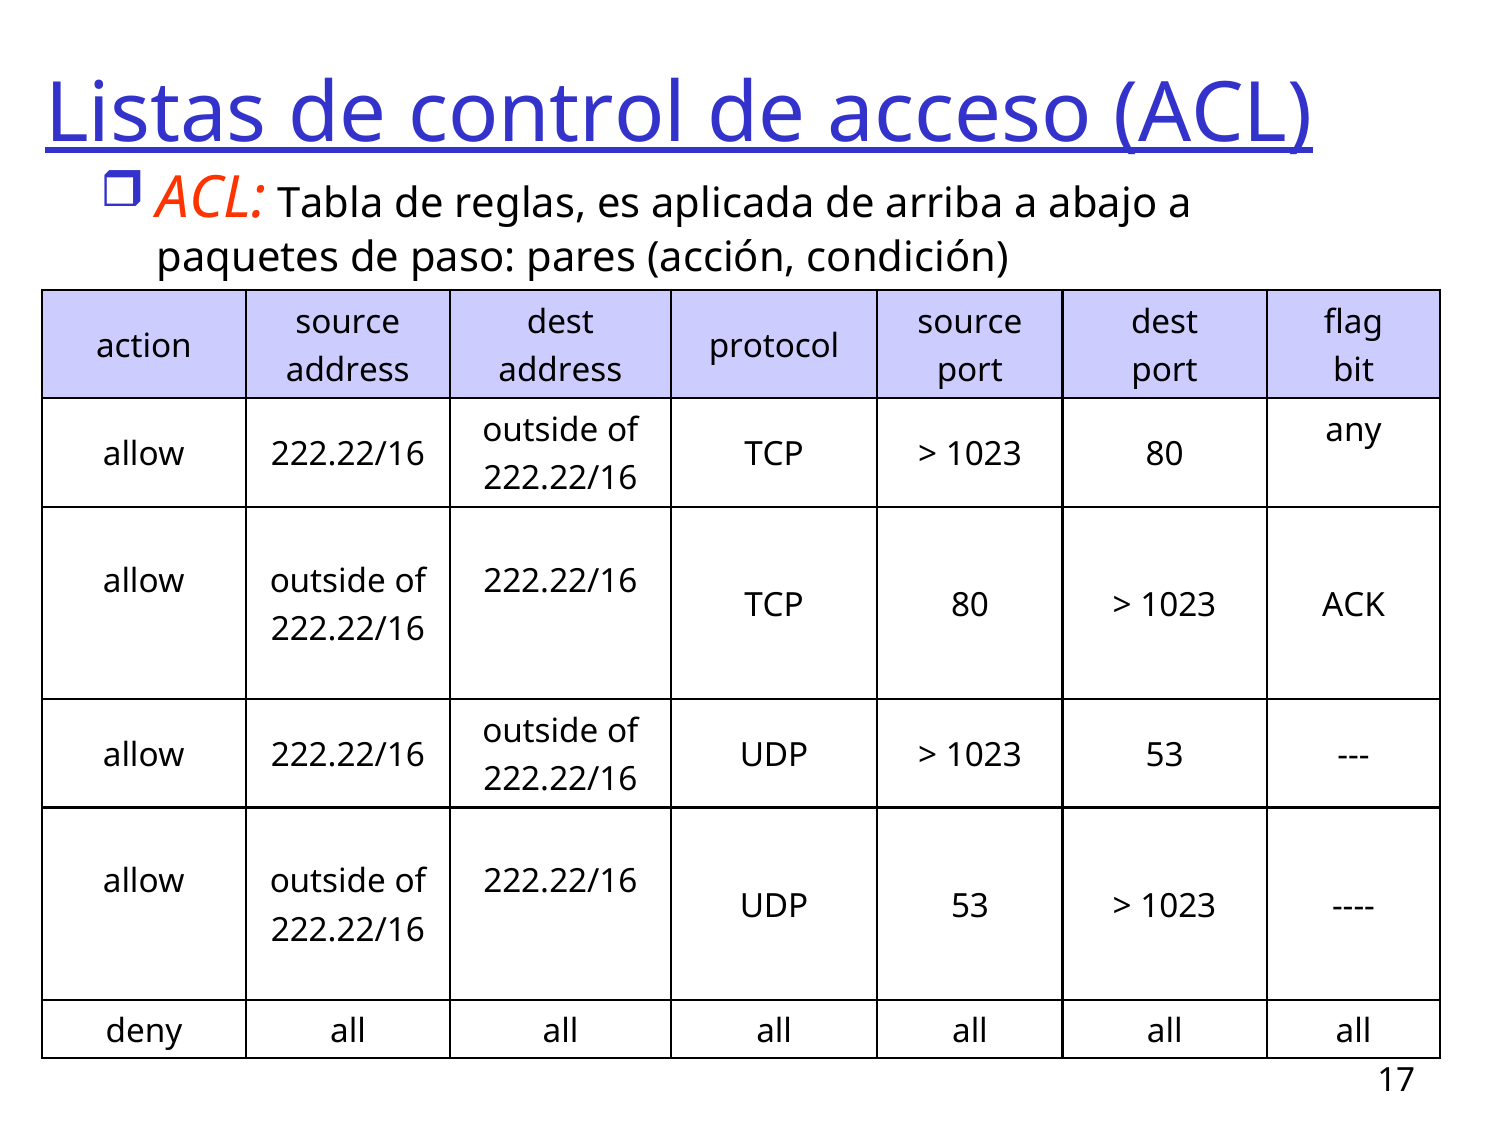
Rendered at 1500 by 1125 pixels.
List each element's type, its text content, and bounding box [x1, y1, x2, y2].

table_cell > 1023 [1064, 809, 1266, 999]
table_cell outside of 222.22/16 [247, 508, 449, 698]
table_header dest port [1064, 318, 1266, 397]
table_cell all [878, 1001, 1061, 1057]
table_cell > 1023 [878, 399, 1061, 506]
table_cell all [1268, 1001, 1439, 1057]
table_cell outside of 222.22/16 [451, 399, 670, 506]
table_cell allow [43, 399, 245, 506]
table_cell ACK [1268, 508, 1439, 698]
table_cell 53 [878, 809, 1061, 999]
table_cell ---- [1268, 809, 1439, 999]
table_cell 222.22/16 [451, 508, 670, 698]
table_cell 222.22/16 [247, 399, 449, 506]
table_cell allow [43, 508, 245, 698]
table_header protocol [672, 318, 876, 397]
table_cell all [451, 1001, 670, 1057]
table_cell UDP [672, 700, 876, 806]
table_cell 80 [878, 508, 1061, 698]
table_cell outside of 222.22/16 [451, 700, 670, 806]
table_cell deny [43, 1001, 245, 1057]
table_cell all [672, 1001, 876, 1057]
table_cell UDP [672, 809, 876, 999]
table_header action [43, 291, 245, 397]
table_cell 80 [1064, 399, 1266, 506]
table_cell --- [1268, 700, 1439, 806]
table_header dest address [451, 318, 670, 397]
table_cell all [247, 1001, 449, 1057]
title Listas de control de acceso (ACL) [30, 13, 1449, 202]
table_header flag bit [1268, 291, 1439, 397]
text_box ACL: Tabla de reglas, es aplicada de arriba a abajo a paquetes de paso: pares (acción, condición) [85, 151, 1361, 318]
table_cell > 1023 [1064, 508, 1266, 698]
table_cell any [1268, 399, 1439, 506]
table_cell all [1064, 1001, 1266, 1057]
table_cell allow [43, 700, 245, 806]
table_cell outside of 222.22/16 [247, 809, 449, 999]
table_cell 222.22/16 [451, 809, 670, 999]
table_cell 53 [1064, 700, 1266, 806]
table_header source address [247, 318, 449, 397]
table_cell TCP [672, 399, 876, 506]
table_cell 222.22/16 [247, 700, 449, 806]
table_cell TCP [672, 508, 876, 698]
table_header source port [878, 318, 1061, 397]
table_cell > 1023 [878, 700, 1061, 806]
table_cell allow [43, 809, 245, 999]
